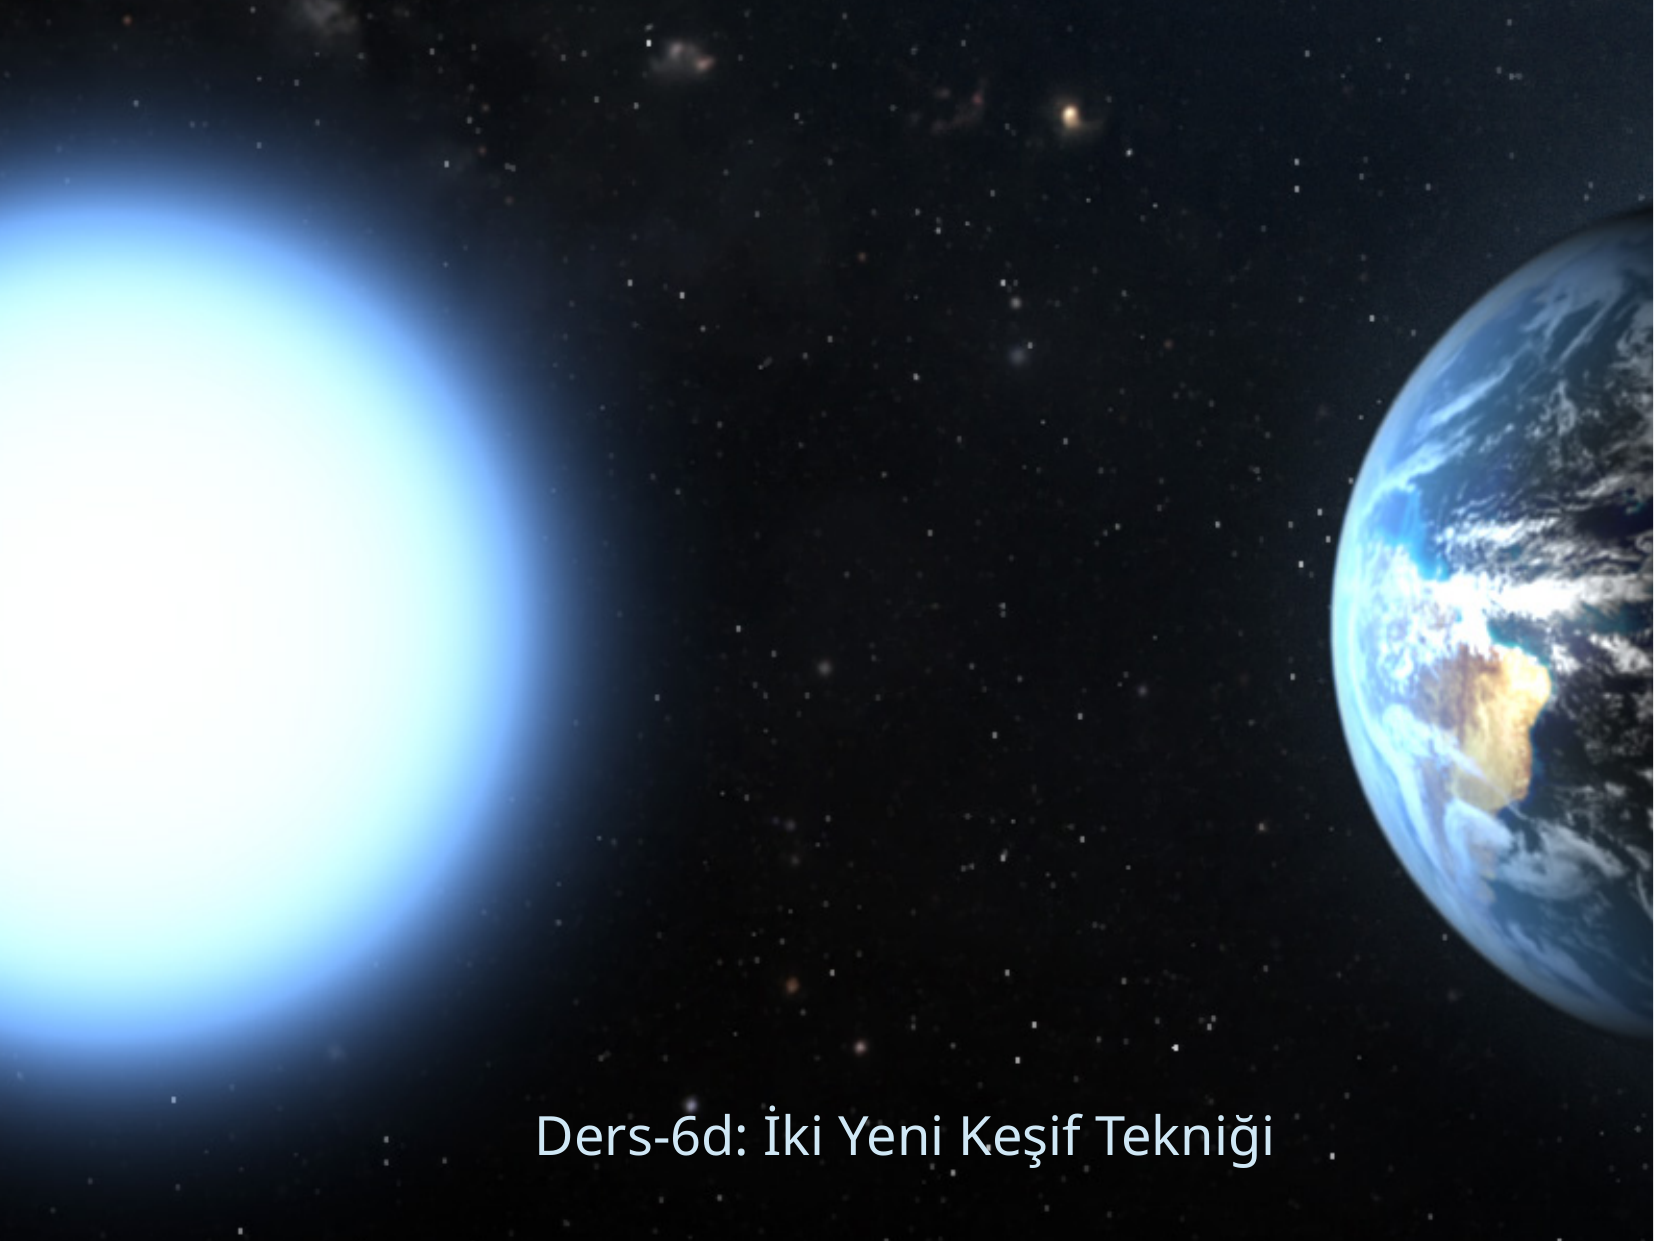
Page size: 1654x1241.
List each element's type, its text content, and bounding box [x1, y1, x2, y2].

text_box Ders-6d: İki Yeni Keşif Tekniği [335, 1093, 1477, 1215]
picture [0, 0, 1654, 1241]
